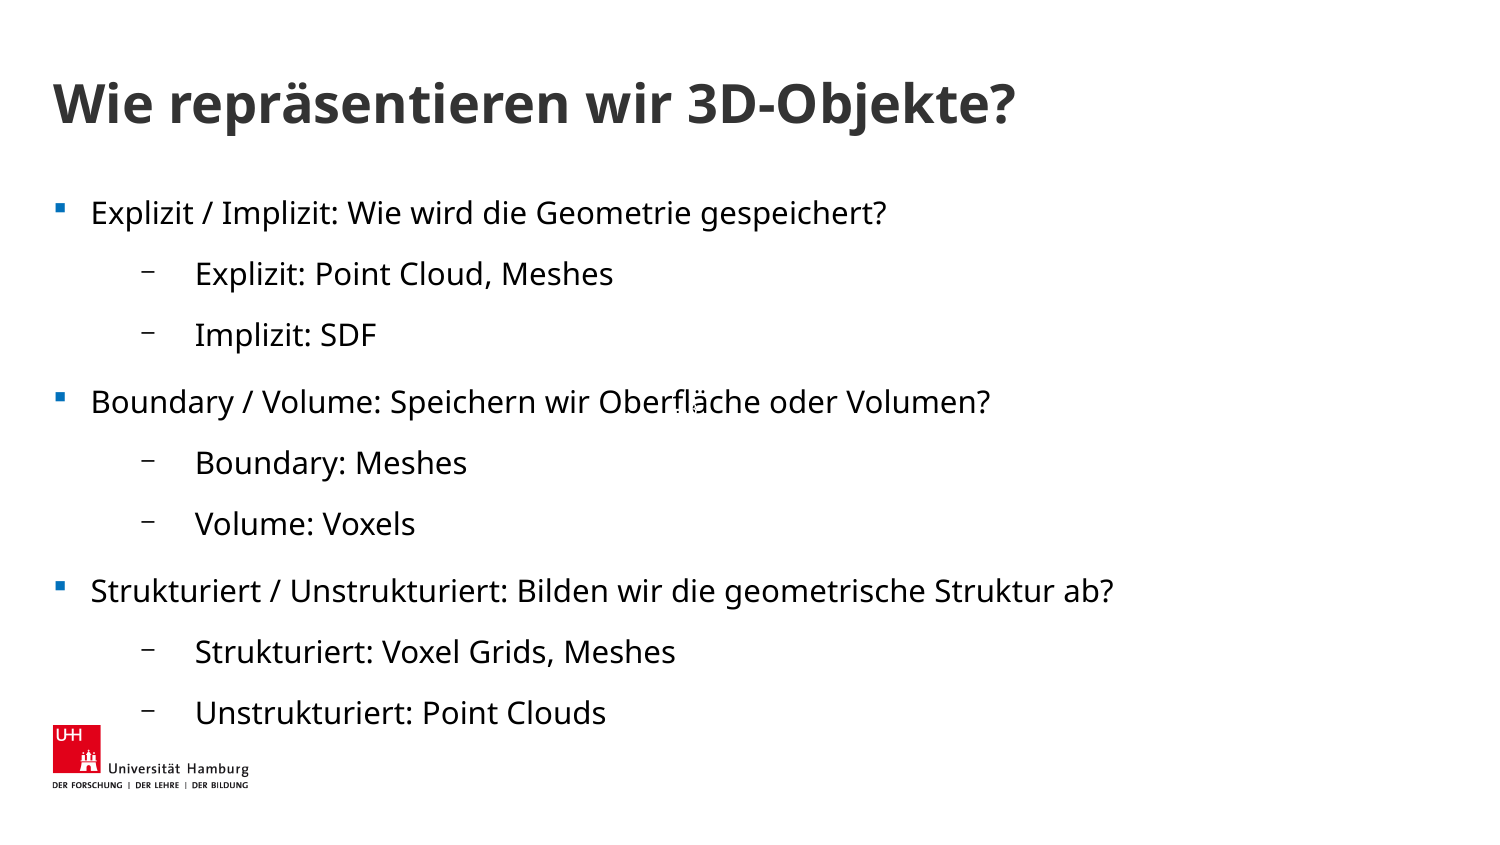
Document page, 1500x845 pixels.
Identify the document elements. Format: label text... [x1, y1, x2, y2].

list Explizit / Implizit: Wie wird die Geometrie gespeichert? Explizit: Point Cloud, Meshes Implizit: SDF Boundary / Volume: Speichern wir Oberfläche oder Volumen? Boundary: Meshes Volume: Voxels Strukturiert / Unstrukturiert: Bilden wir die geometrische Struktur ab? Strukturiert: Voxel Grids, Meshes Unstrukturiert: Point Clouds [53, 185, 1313, 671]
chart [670, 401, 879, 448]
picture [5, 677, 296, 813]
title Wie repräsentieren wir 3D-Objekte? [53, 55, 1201, 151]
